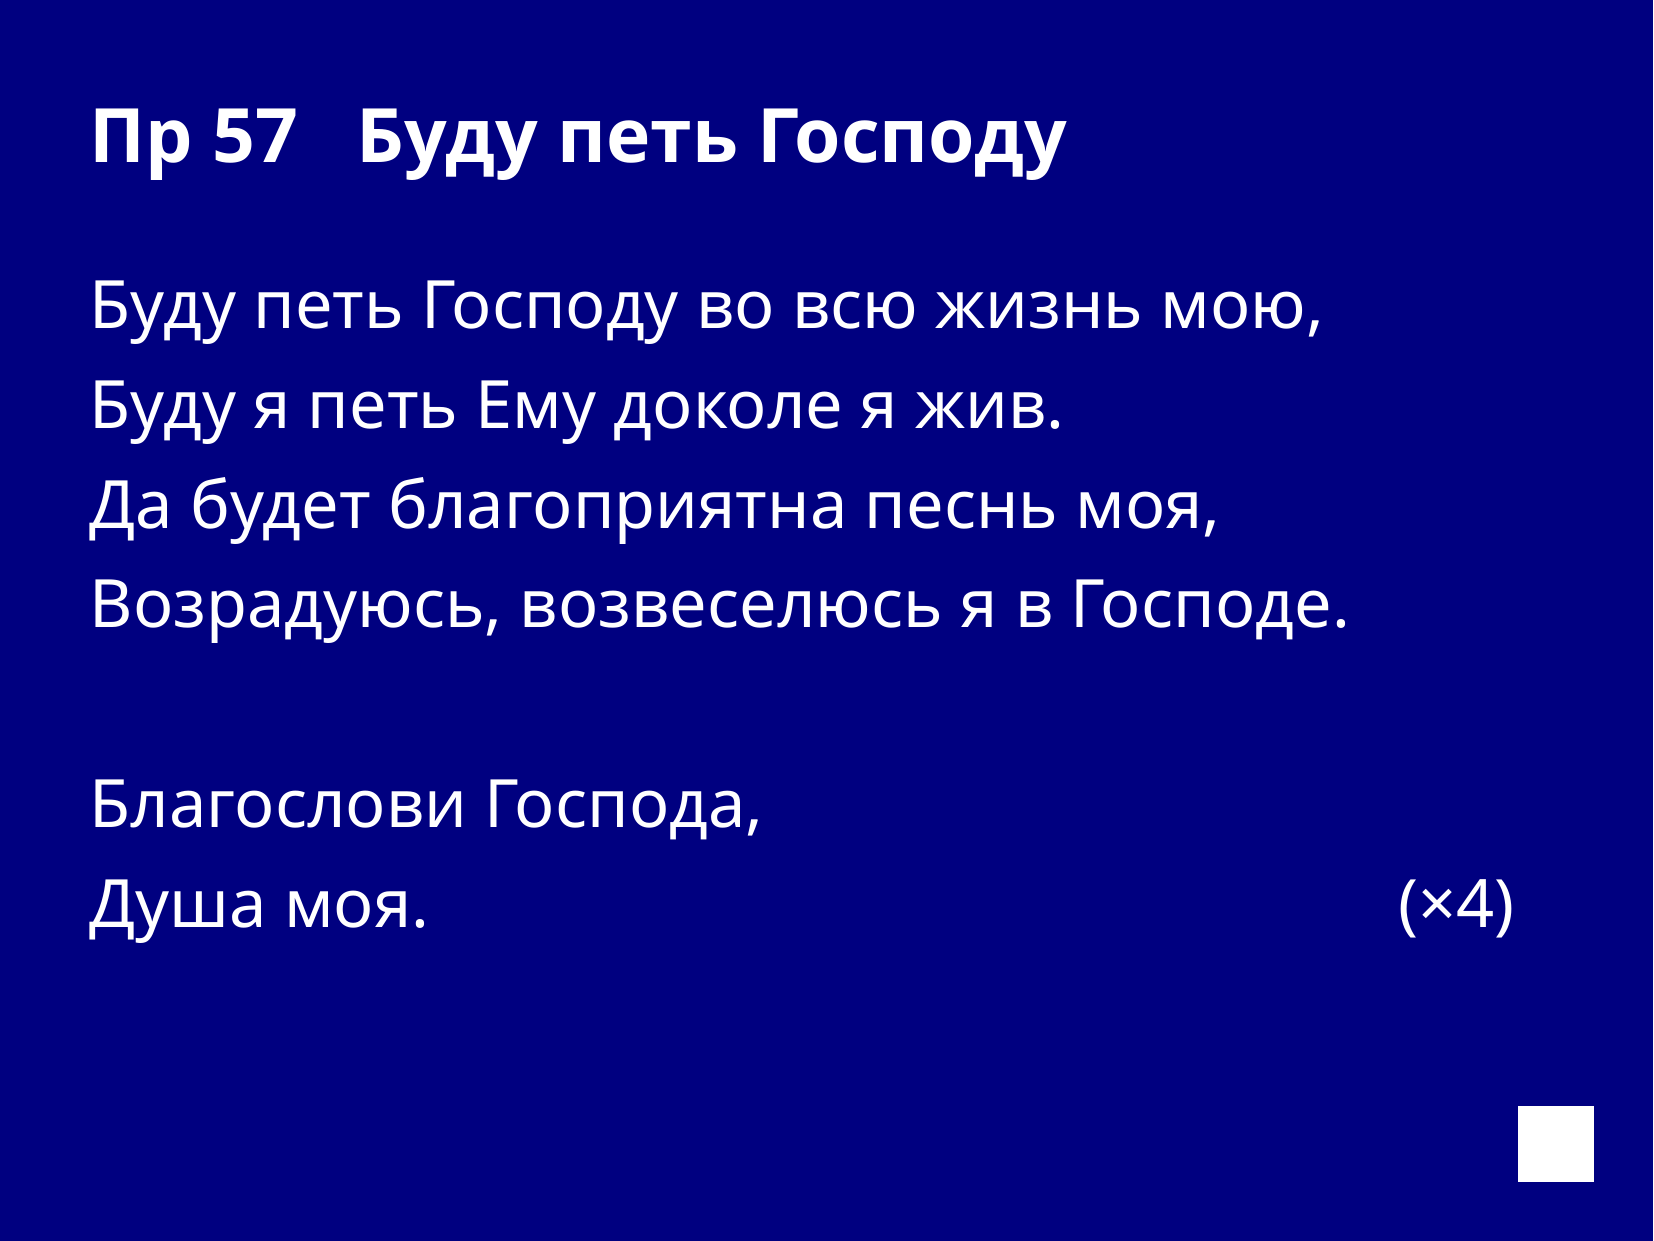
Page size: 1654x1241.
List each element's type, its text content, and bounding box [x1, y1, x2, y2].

text_box Пр 57 Буду петь Господу [75, 75, 1576, 188]
text_box [1518, 1106, 1594, 1182]
text_box Буду петь Господу во всю жизнь мою, Буду я петь Ему доколе я жив. Да будет благоприятна песнь моя, Возрадуюсь, возвеселюсь я в Господе. Благослови Господа, Душа моя. (×4) [75, 188, 1576, 1163]
